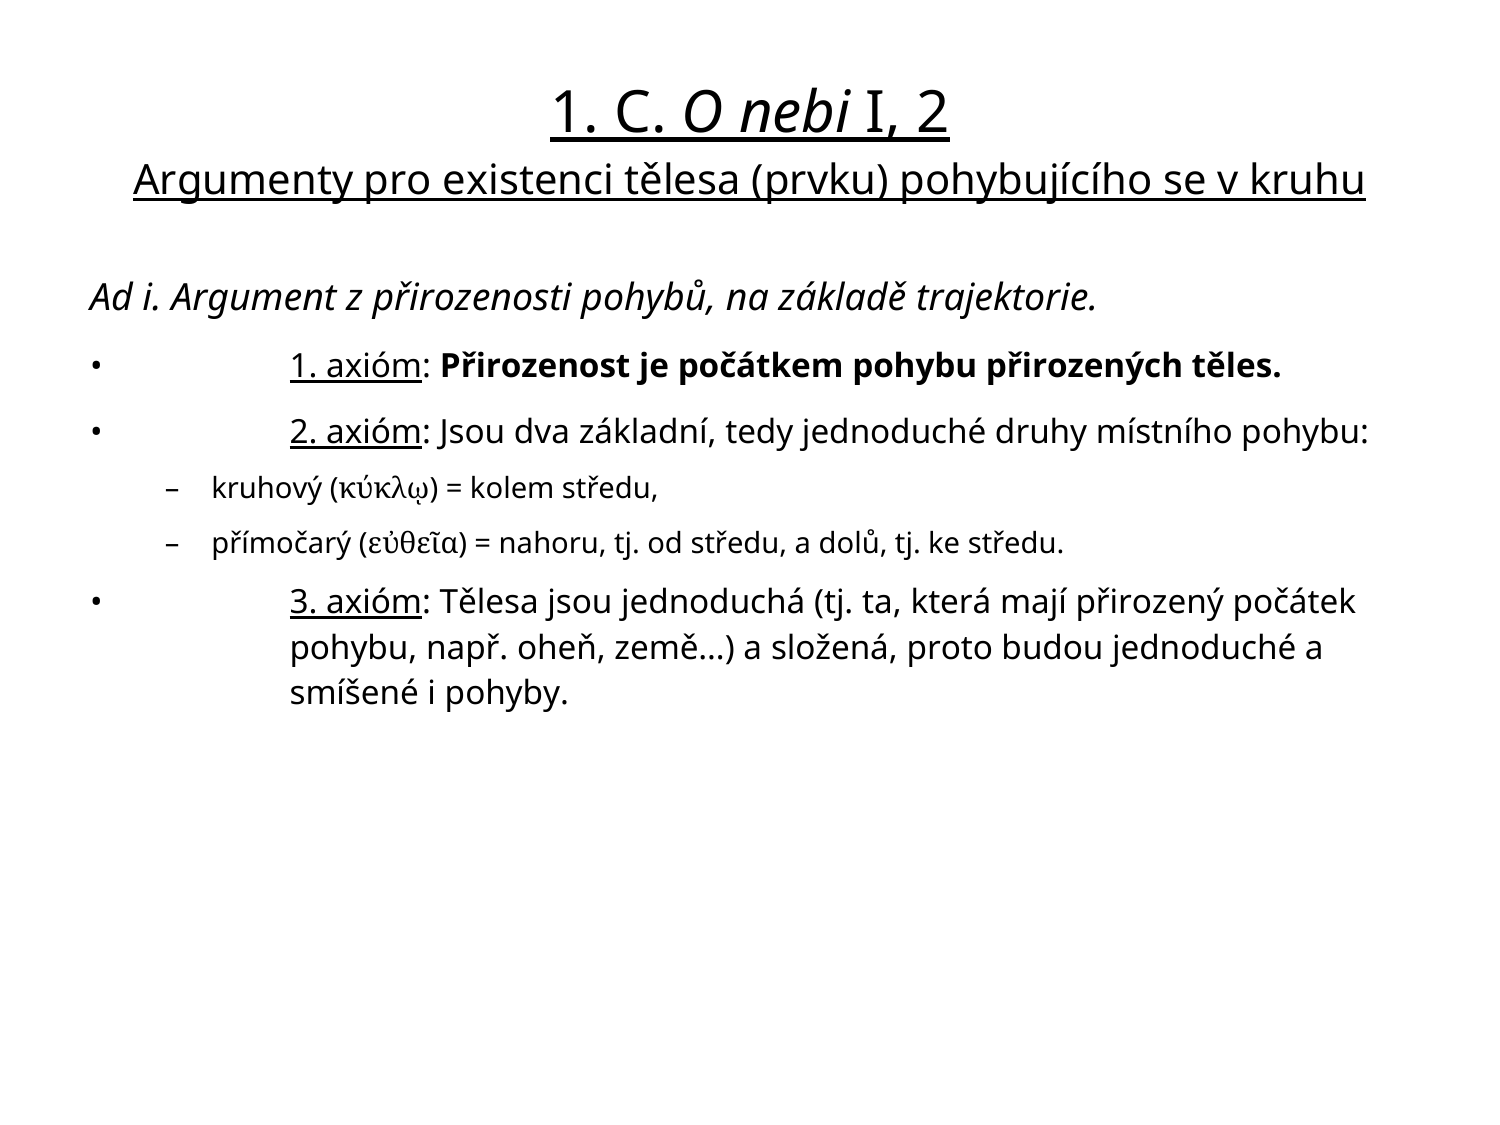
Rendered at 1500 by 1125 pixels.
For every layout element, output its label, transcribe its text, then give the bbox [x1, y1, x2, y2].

title 1. C. O nebi I, 2 Argumenty pro existenci tělesa (prvku) pohybujícího se v kruhu [75, 45, 1426, 233]
list Ad i. Argument z přirozenosti pohybů, na základě trajektorie. 1. axióm: Přirozenost je počátkem pohybu přirozených těles. 2. axióm: Jsou dva základní, tedy jednoduché druhy místního pohybu: kruhový (κύκλῳ) = kolem středu, přímočarý (εὐθεῖα) = nahoru, tj. od středu, a dolů, tj. ke středu. 3. axióm: Tělesa jsou jednoduchá (tj. ta, která mají přirozený počátek pohybu, např. oheň, země…) a složená, proto budou jednoduché a smíšené i pohyby. [75, 262, 1426, 1006]
